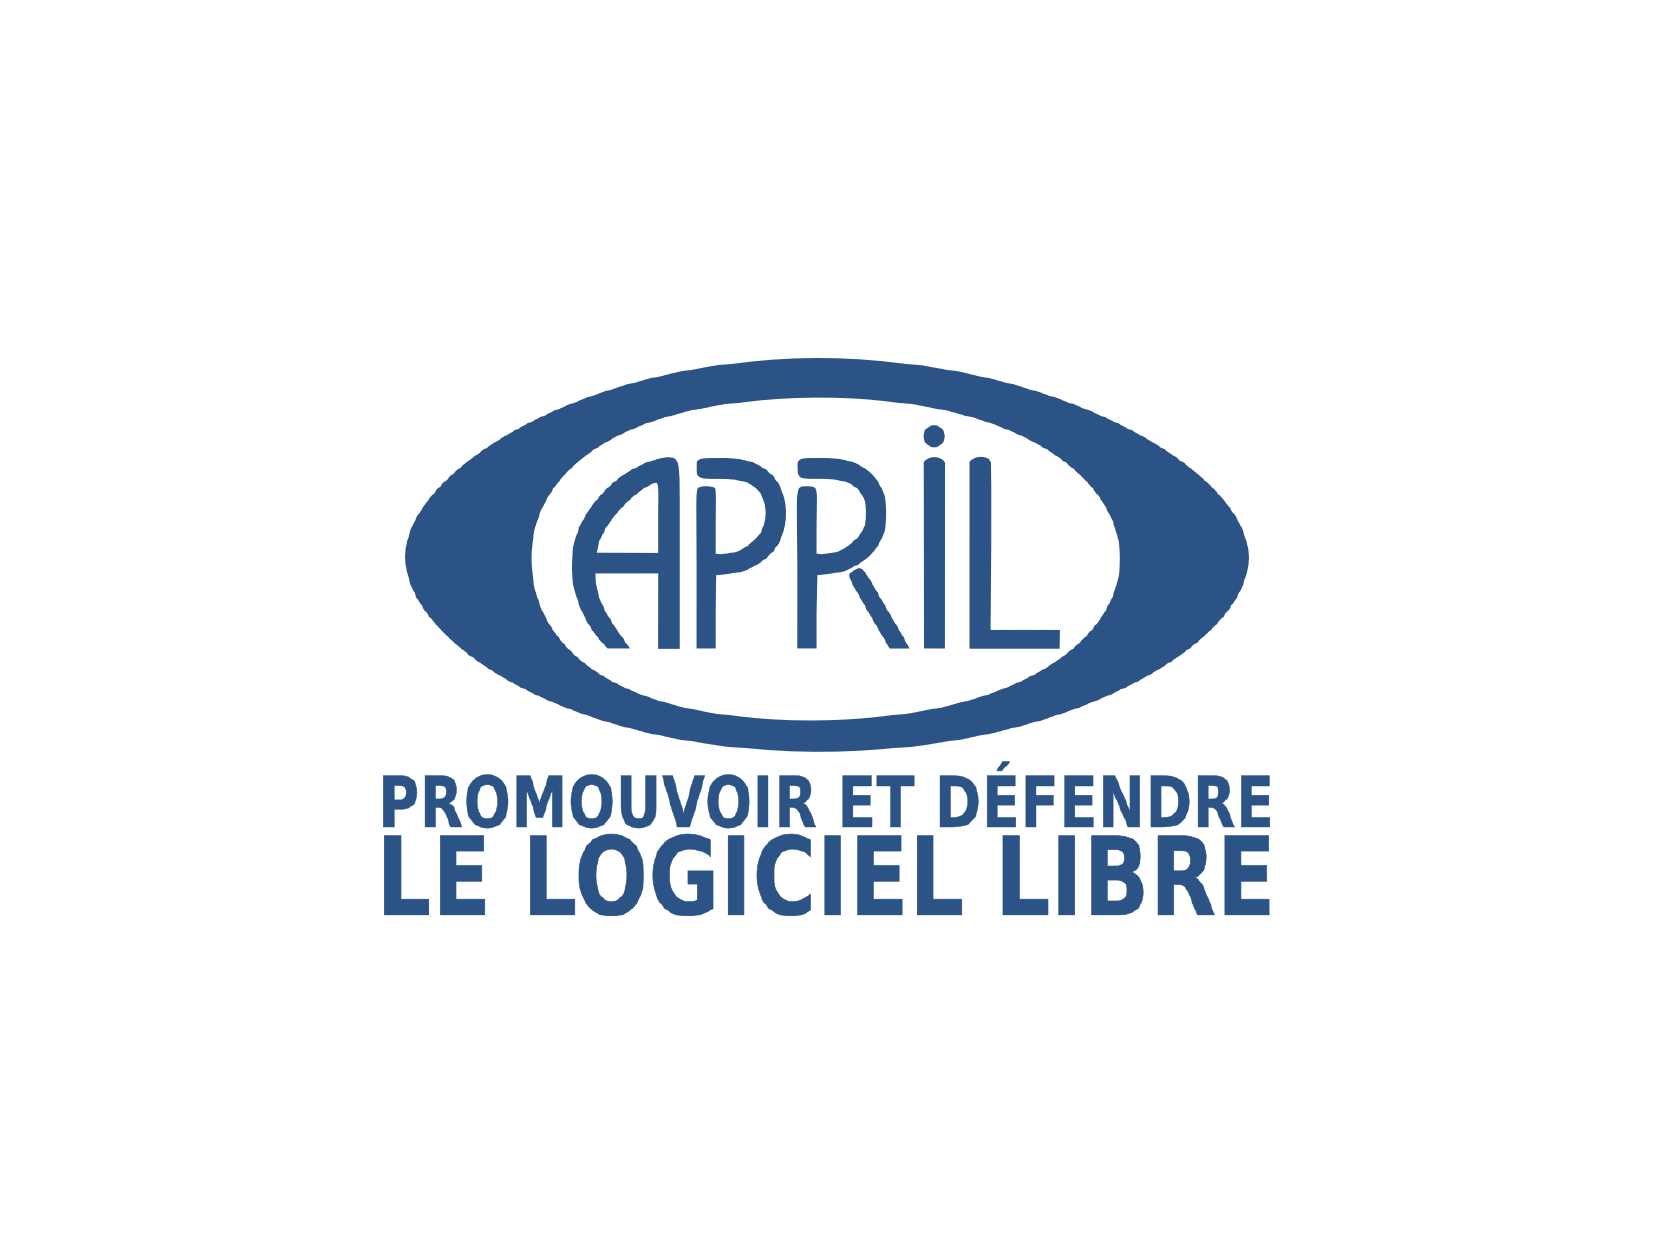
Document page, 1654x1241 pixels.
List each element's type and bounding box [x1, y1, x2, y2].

picture [383, 358, 1270, 916]
